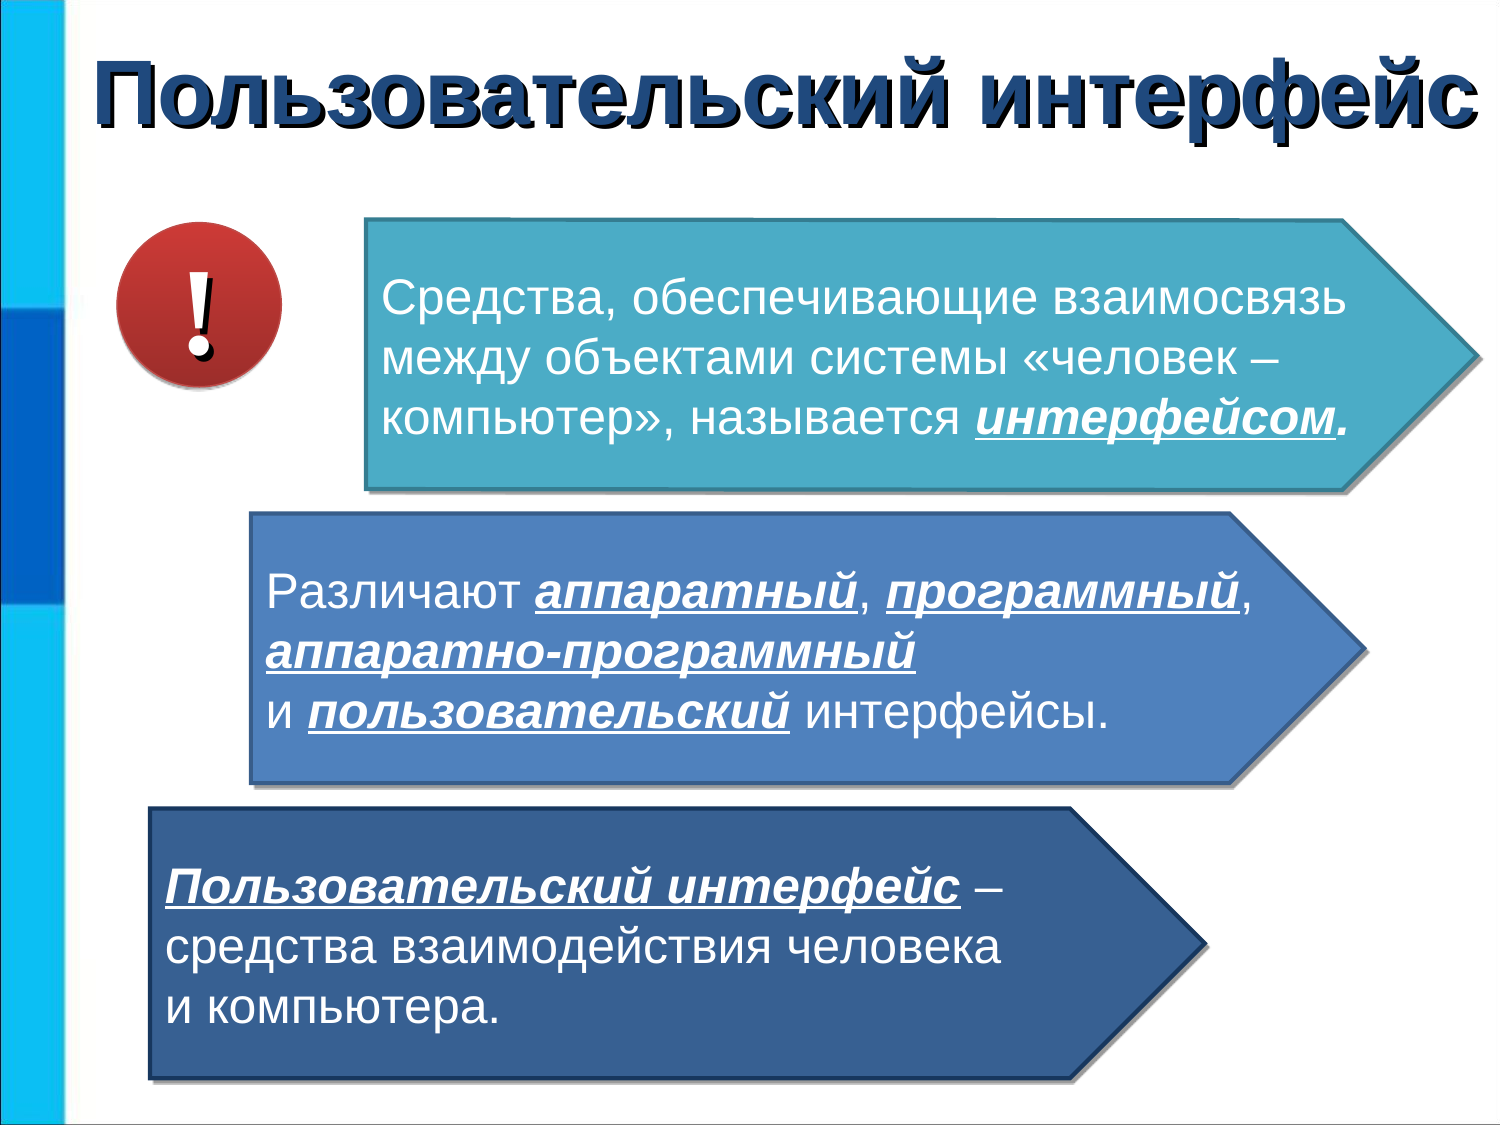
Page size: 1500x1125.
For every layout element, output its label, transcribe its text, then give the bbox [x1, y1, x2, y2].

text_box Различают аппаратный, программный, аппаратно-программный и пользовательский интерфейсы. [250, 513, 1365, 784]
text_box ! [117, 222, 282, 387]
picture [0, 0, 1500, 1125]
text_box Средства, обеспечивающие взаимосвязь между объектами системы «человек – компьютер», называется интерфейсом. [366, 219, 1477, 491]
text_box Пользовательский интерфейс – средства взаимодействия человека и компьютера. [150, 808, 1205, 1079]
title Пользовательский интерфейс [70, 0, 1500, 176]
